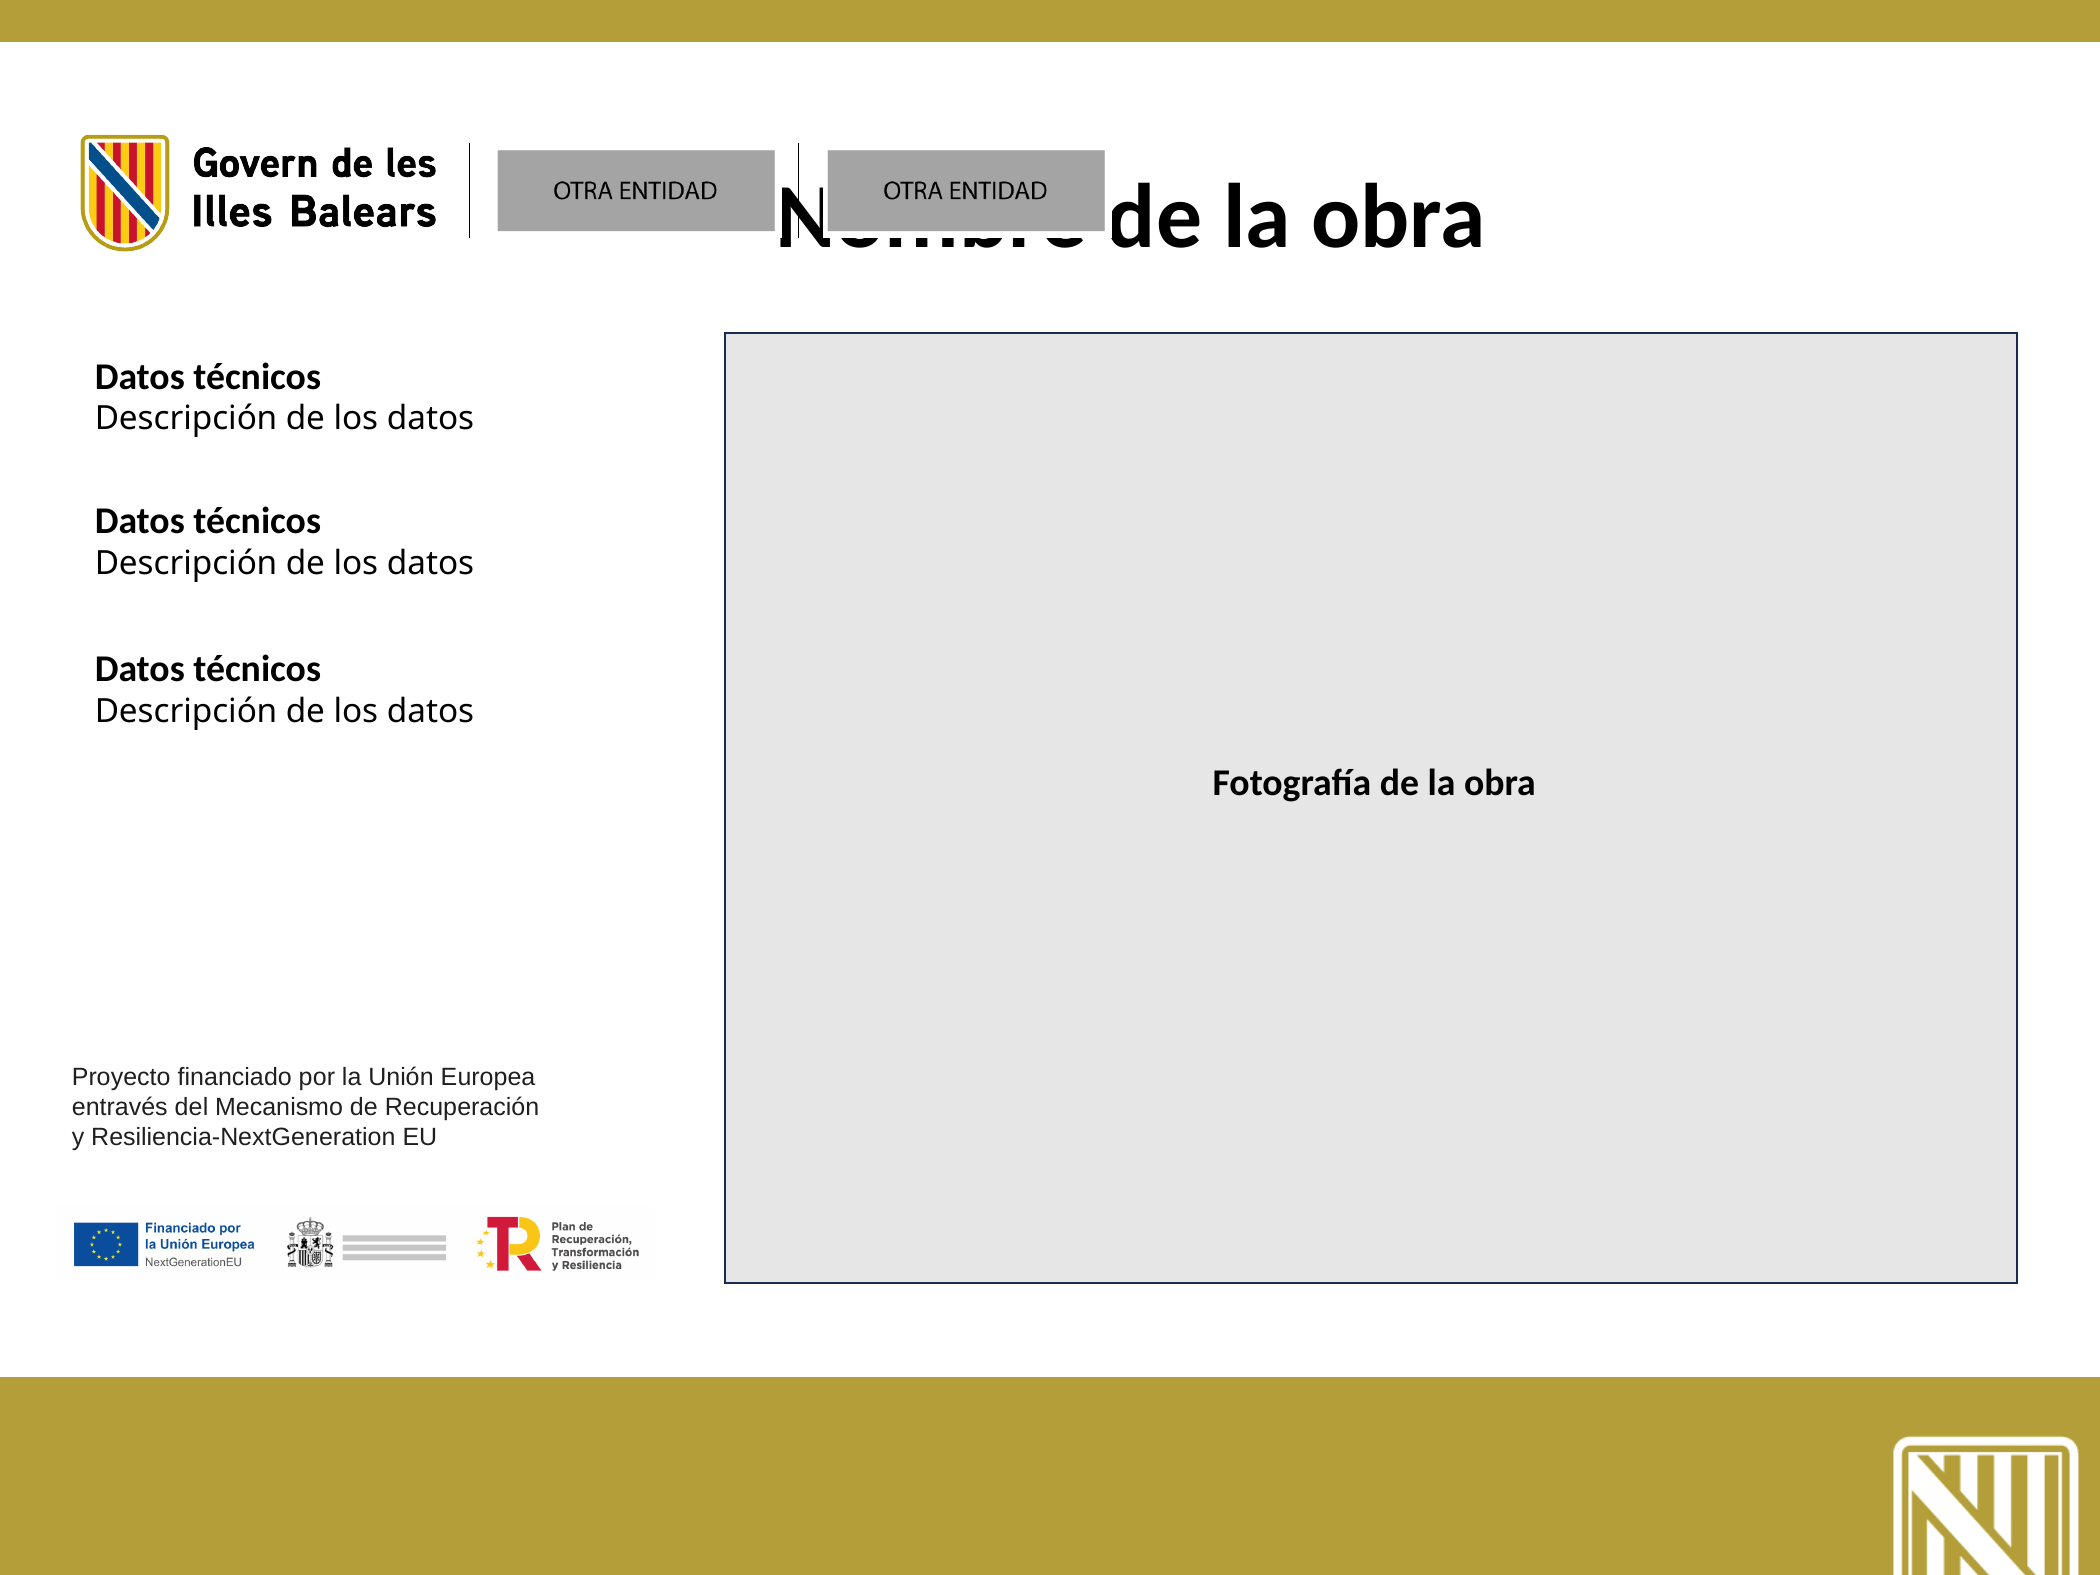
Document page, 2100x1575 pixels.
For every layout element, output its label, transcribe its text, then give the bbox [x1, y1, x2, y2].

text_box Fotografía de la obra [1197, 750, 1555, 812]
picture [0, 1377, 2100, 1575]
picture [493, 144, 782, 238]
text_box Nombre de la obra [760, 148, 2018, 392]
picture [0, 0, 2100, 42]
text_box Datos técnicos Descripción de los datos [79, 636, 441, 738]
picture [68, 119, 448, 267]
text_box [725, 333, 2017, 1283]
text_box Datos técnicos Descripción de los datos [79, 488, 441, 590]
picture [823, 144, 1112, 238]
picture [56, 1206, 654, 1281]
text_box Proyecto financiado por la Unión Europea entravés del Mecanismo de Recuperación y Resiliencia-NextGeneration EU [56, 1023, 564, 1160]
text_box Datos técnicos Descripción de los datos [79, 344, 441, 446]
